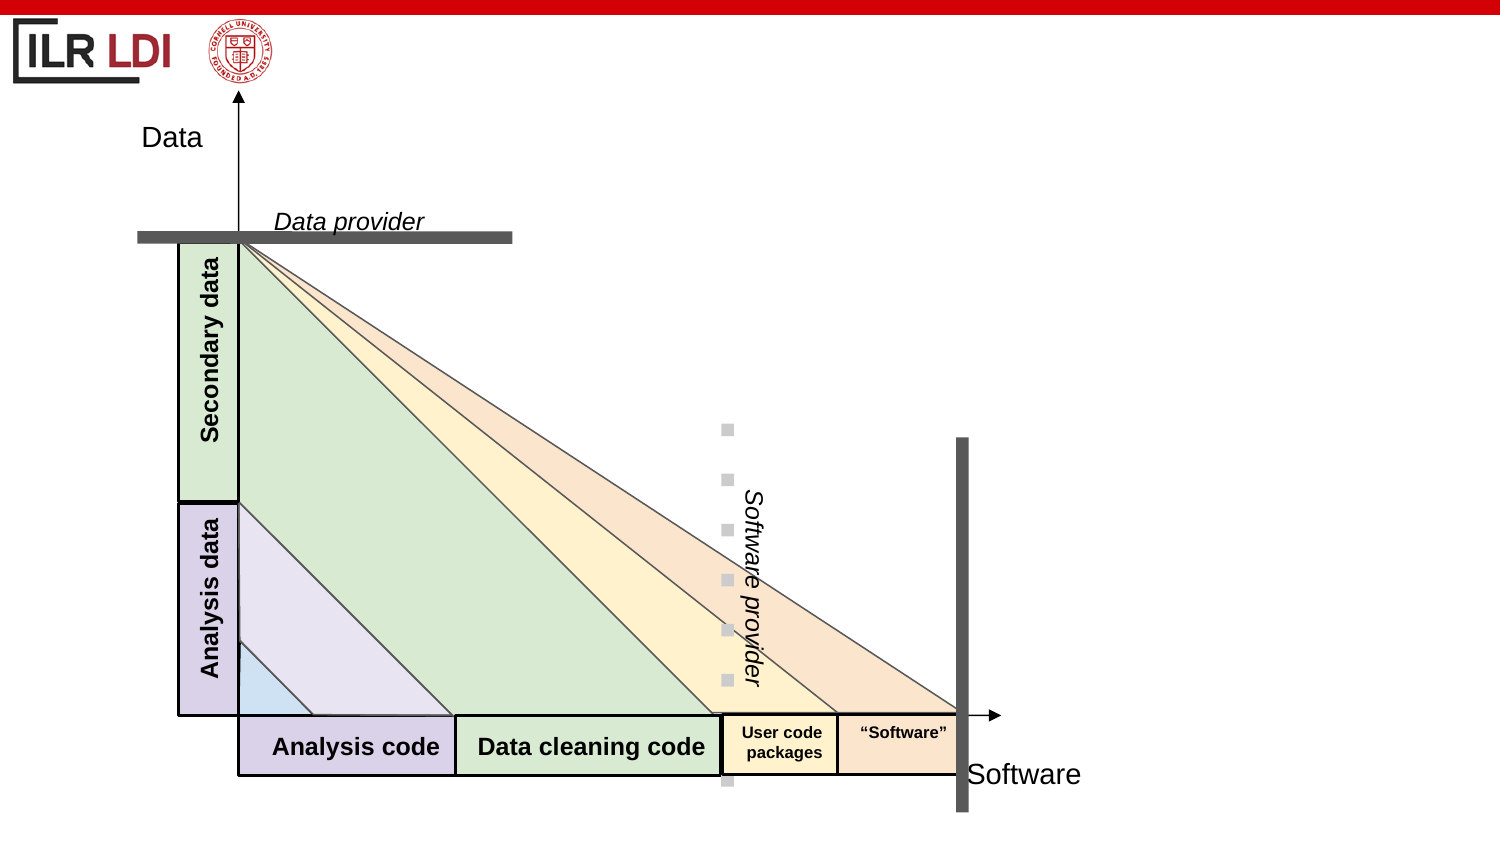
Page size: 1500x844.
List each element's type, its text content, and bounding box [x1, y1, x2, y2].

picture [0, 15, 301, 102]
text_box Analysis code [238, 715, 455, 776]
text_box [238, 244, 725, 717]
text_box Software provider [725, 474, 786, 714]
text_box Software [969, 740, 1500, 806]
text_box “Software” [837, 714, 956, 775]
text_box Analysis data [178, 503, 239, 716]
text_box Secondary data [178, 244, 239, 502]
text_box Data cleaning code [455, 715, 722, 776]
text_box Data provider [258, 190, 564, 251]
text_box User code packages [722, 714, 837, 775]
text_box [786, 596, 956, 713]
text_box Data [126, 102, 227, 168]
